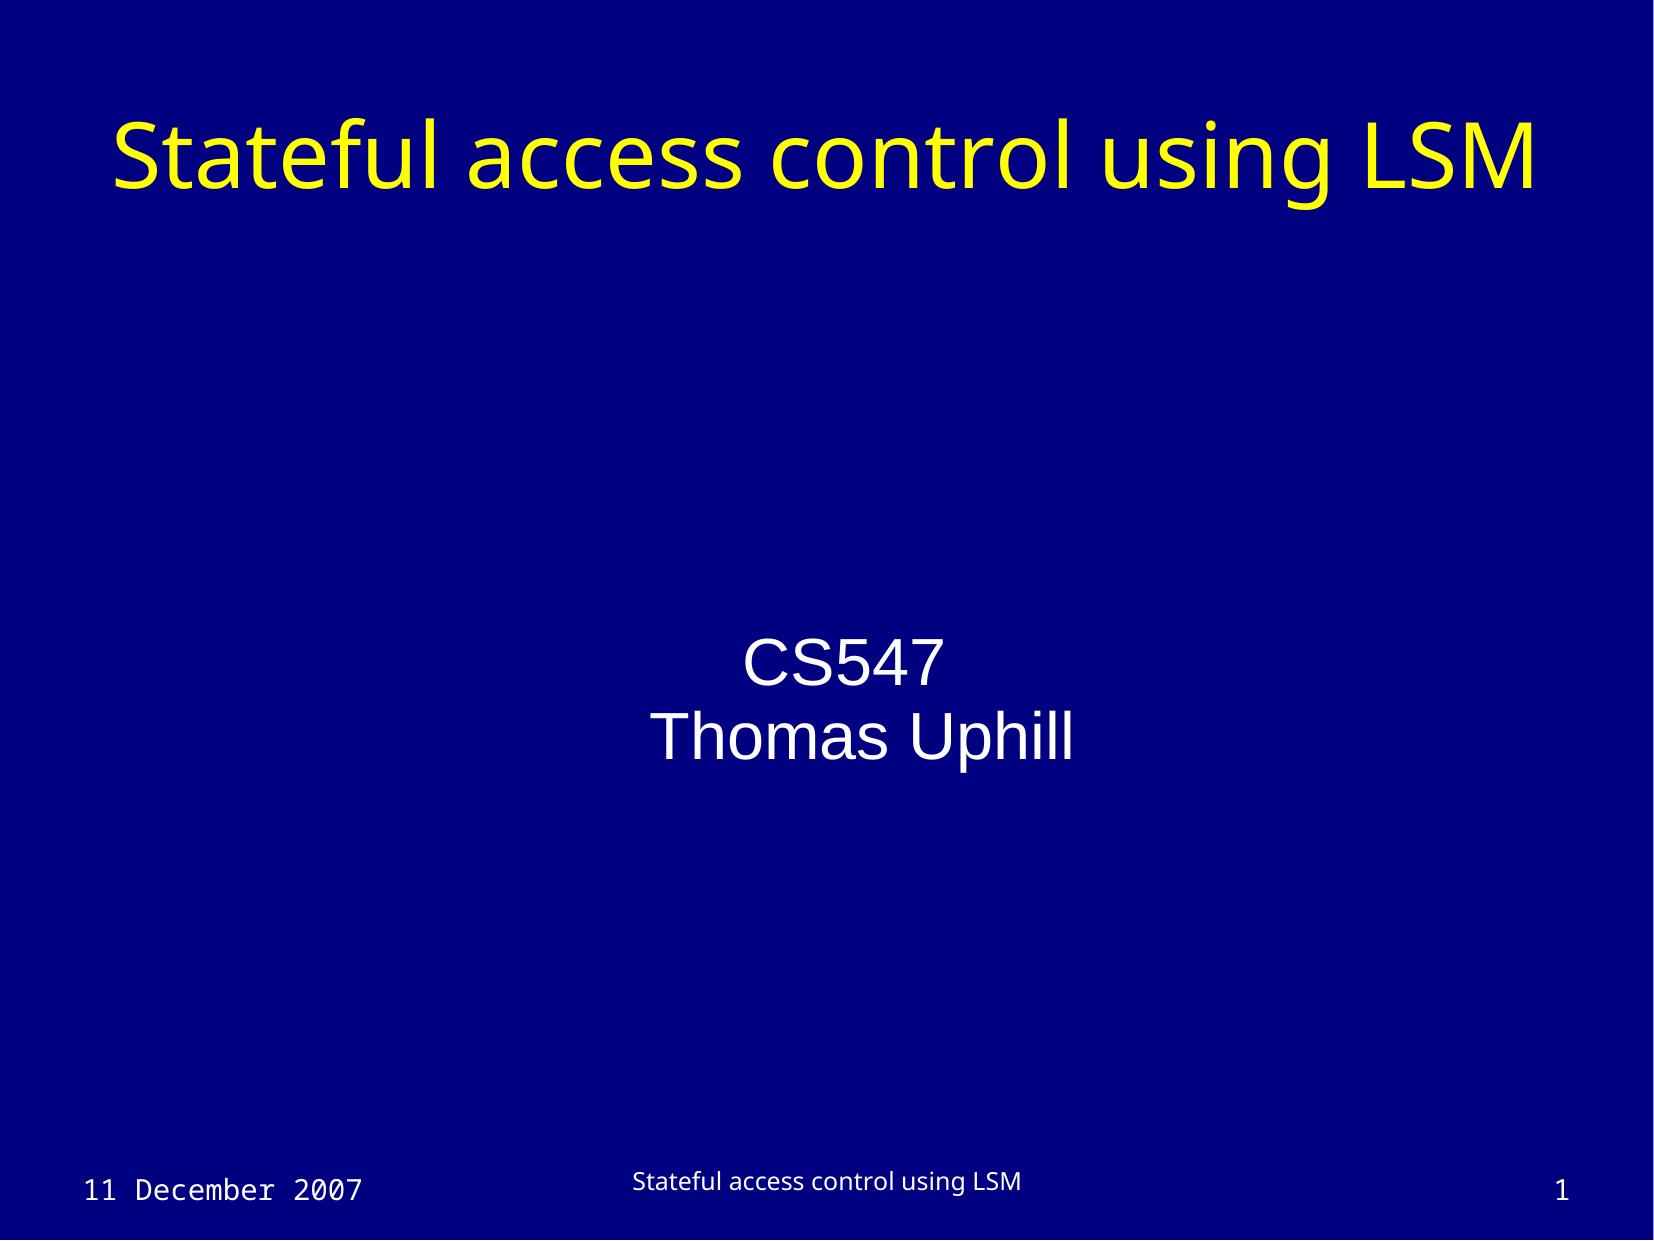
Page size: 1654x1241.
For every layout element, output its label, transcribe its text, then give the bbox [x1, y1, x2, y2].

subtitle CS547 Thomas Uphill [82, 297, 1571, 1102]
title Stateful access control using LSM [82, 56, 1571, 250]
